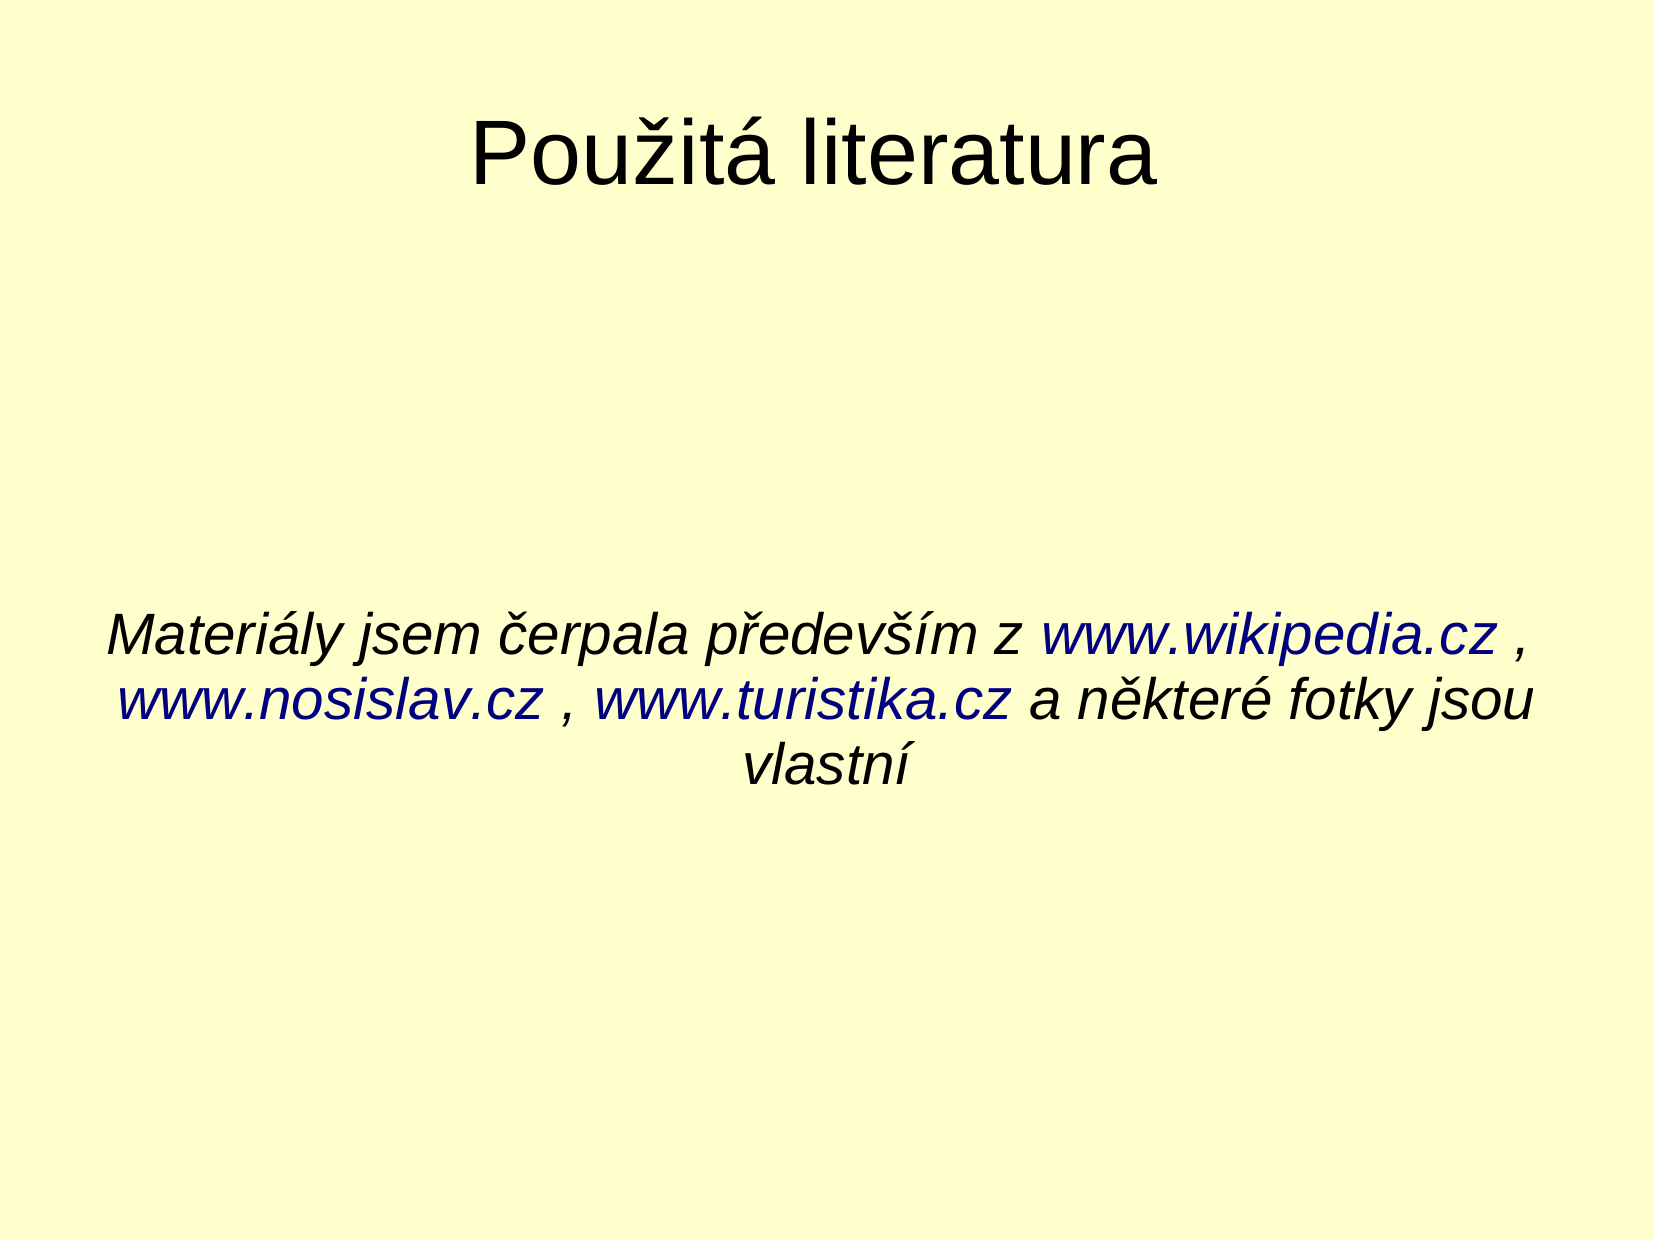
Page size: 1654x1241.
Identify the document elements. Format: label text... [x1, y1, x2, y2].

title Použitá literatura [82, 49, 1571, 257]
subtitle Materiály jsem čerpala především z www.wikipedia.cz , www.nosislav.cz , www.turistika.cz a některé fotky jsou vlastní [82, 290, 1571, 1109]
